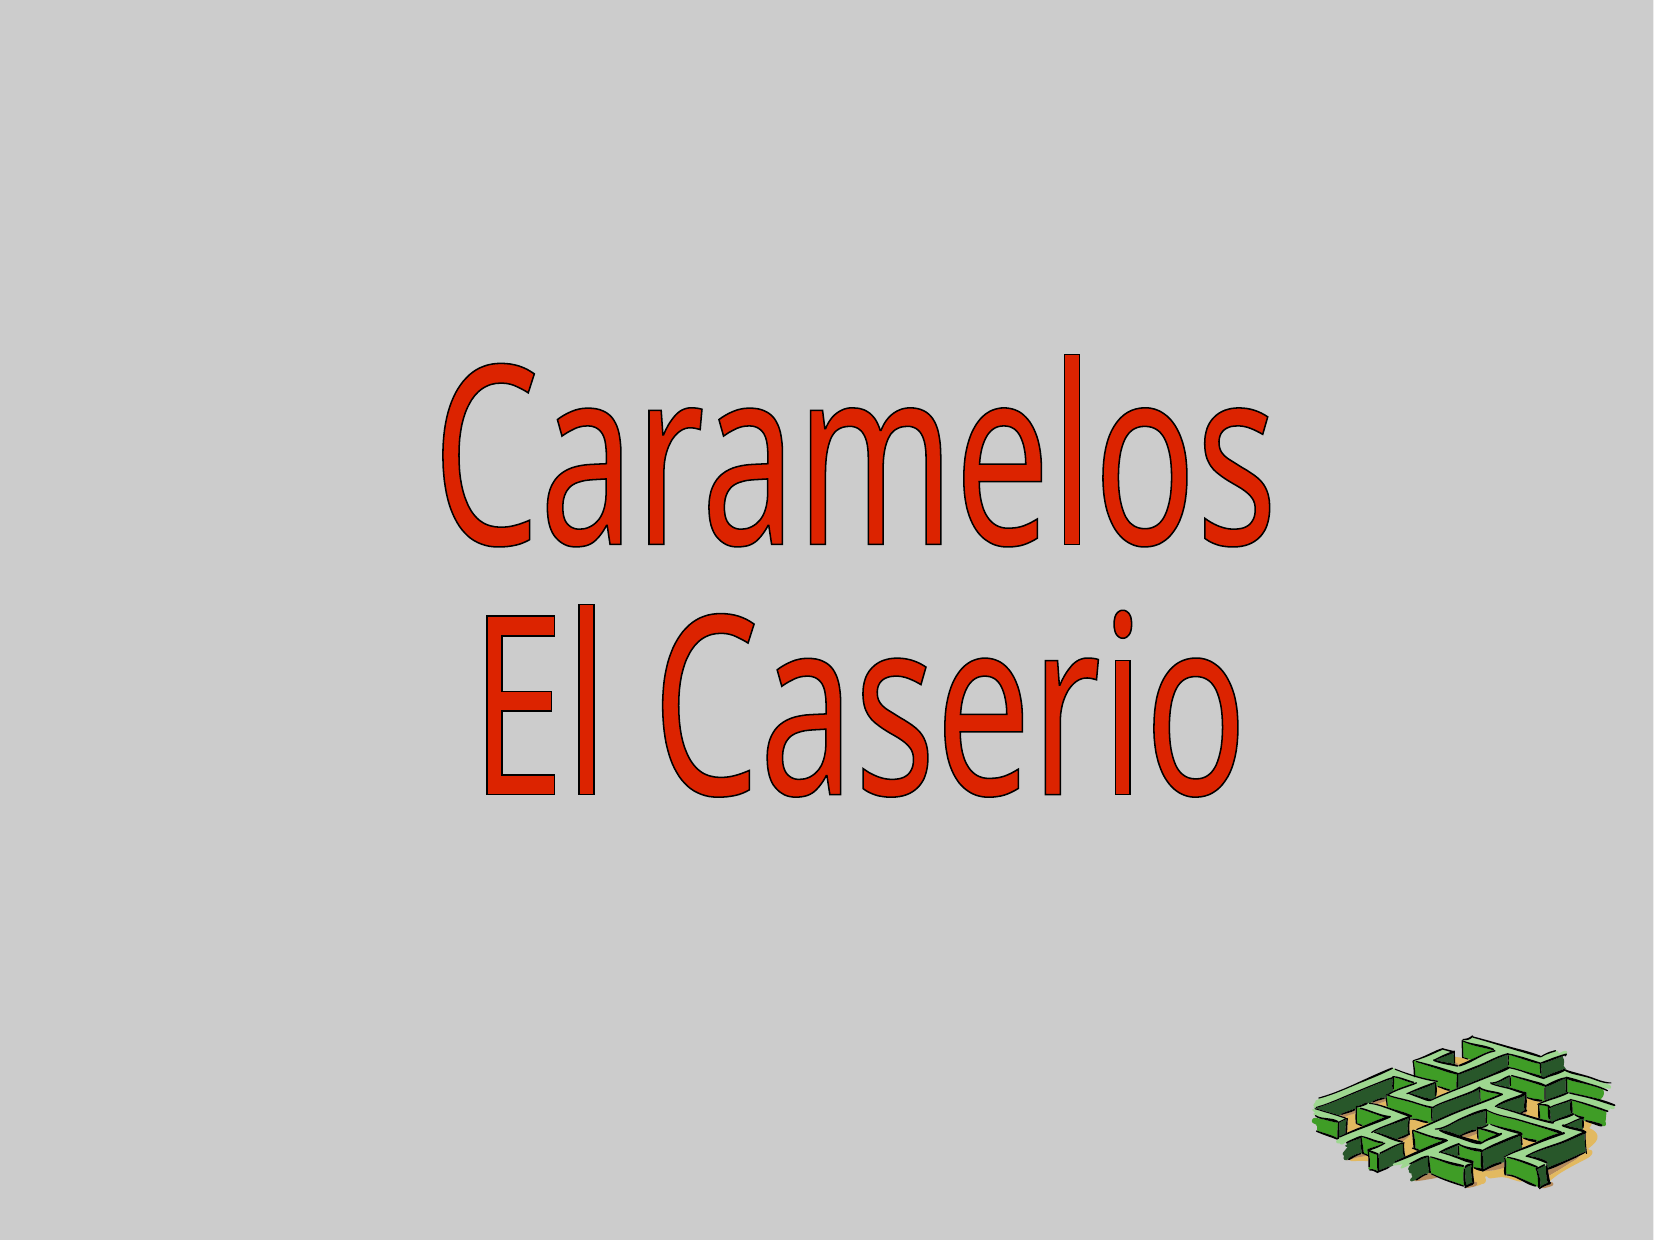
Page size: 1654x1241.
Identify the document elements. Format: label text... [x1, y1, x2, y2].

text_box Caramelos El Caserio [1115, 660, 1131, 795]
text_box Caramelos El Caserio [662, 613, 755, 798]
text_box Caramelos El Caserio [649, 407, 702, 545]
text_box Caramelos El Caserio [1153, 658, 1238, 798]
text_box Caramelos El Caserio [944, 658, 1023, 798]
text_box Caramelos El Caserio [767, 658, 841, 798]
text_box Caramelos El Caserio [486, 616, 555, 795]
text_box Caramelos El Caserio [708, 408, 783, 547]
text_box Caramelos El Caserio [1102, 407, 1187, 547]
text_box Caramelos El Caserio [579, 604, 594, 795]
text_box Caramelos El Caserio [1064, 354, 1080, 545]
text_box Caramelos El Caserio [1114, 610, 1132, 639]
text_box Caramelos El Caserio [547, 408, 621, 547]
text_box Caramelos El Caserio [1045, 658, 1099, 795]
text_box Caramelos El Caserio [1204, 407, 1270, 547]
text_box Caramelos El Caserio [862, 658, 928, 798]
text_box Caramelos El Caserio [810, 407, 941, 545]
text_box Caramelos El Caserio [963, 407, 1042, 547]
text_box Caramelos El Caserio [442, 363, 535, 547]
